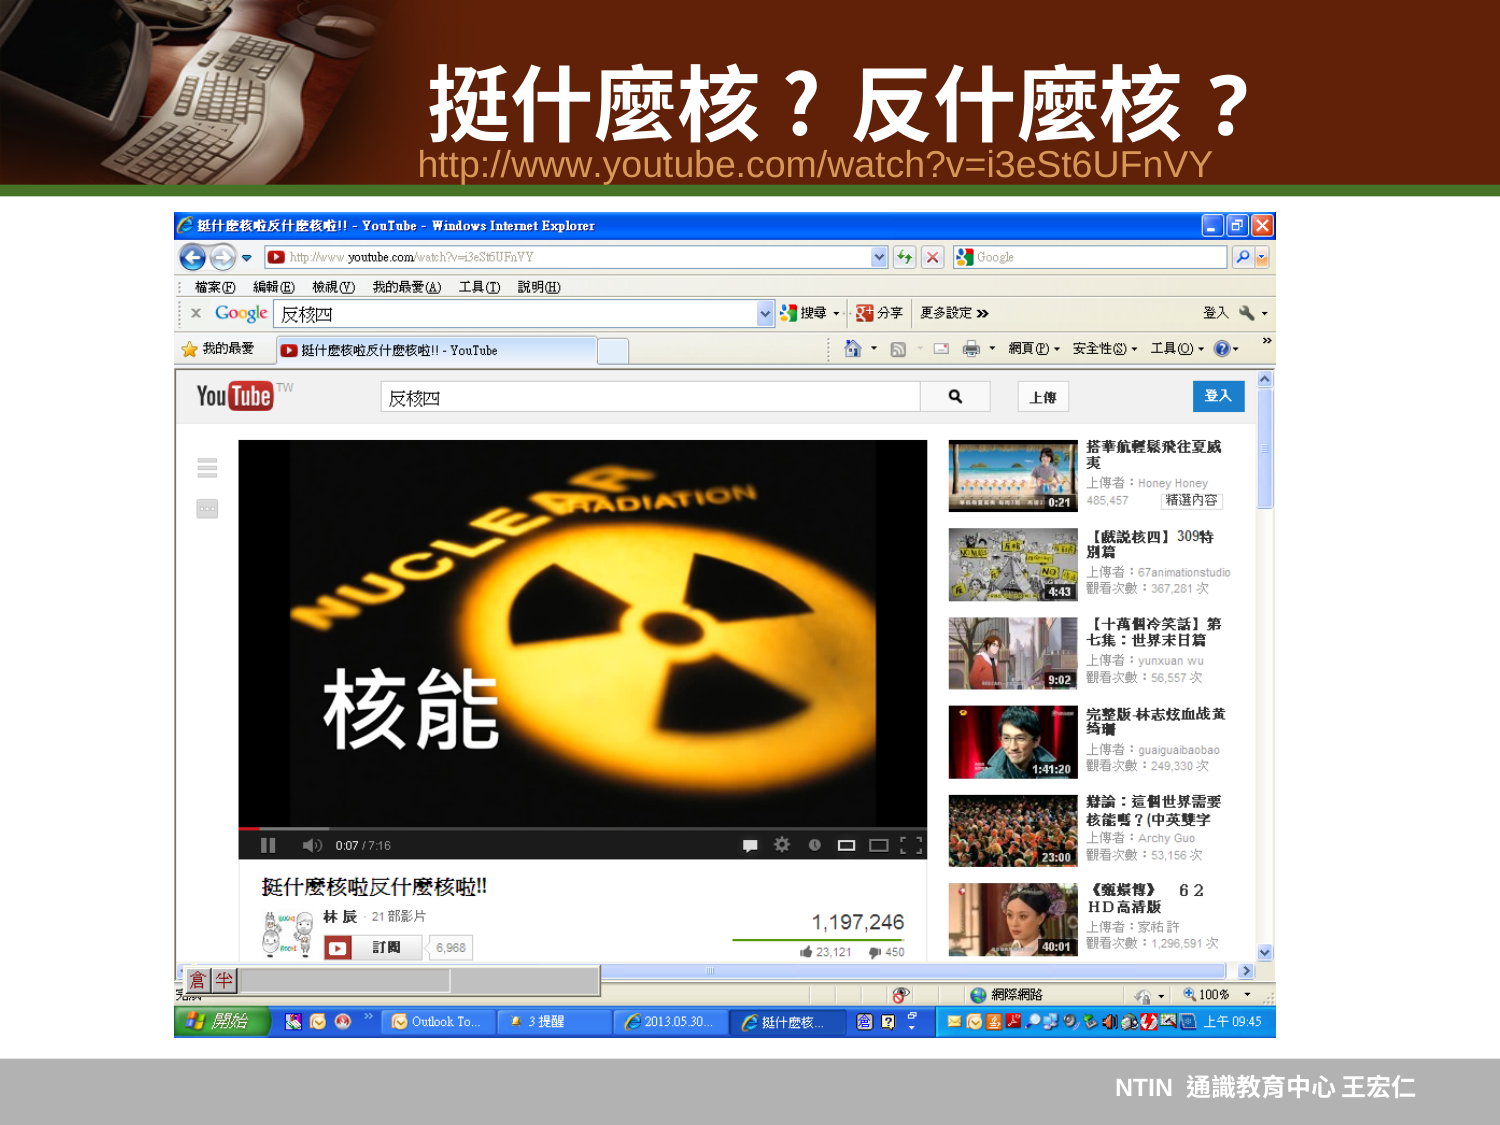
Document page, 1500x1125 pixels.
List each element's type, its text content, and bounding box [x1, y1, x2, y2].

picture [174, 212, 1276, 1038]
text_box NTIN 通識教育中心 王宏仁 [962, 1063, 1438, 1114]
picture [0, 0, 1500, 184]
text_box http://www.youtube.com/watch?v=i3eSt6UFnVY [402, 131, 1278, 193]
title 挺什麼核?反什麼核? [412, 45, 1413, 138]
